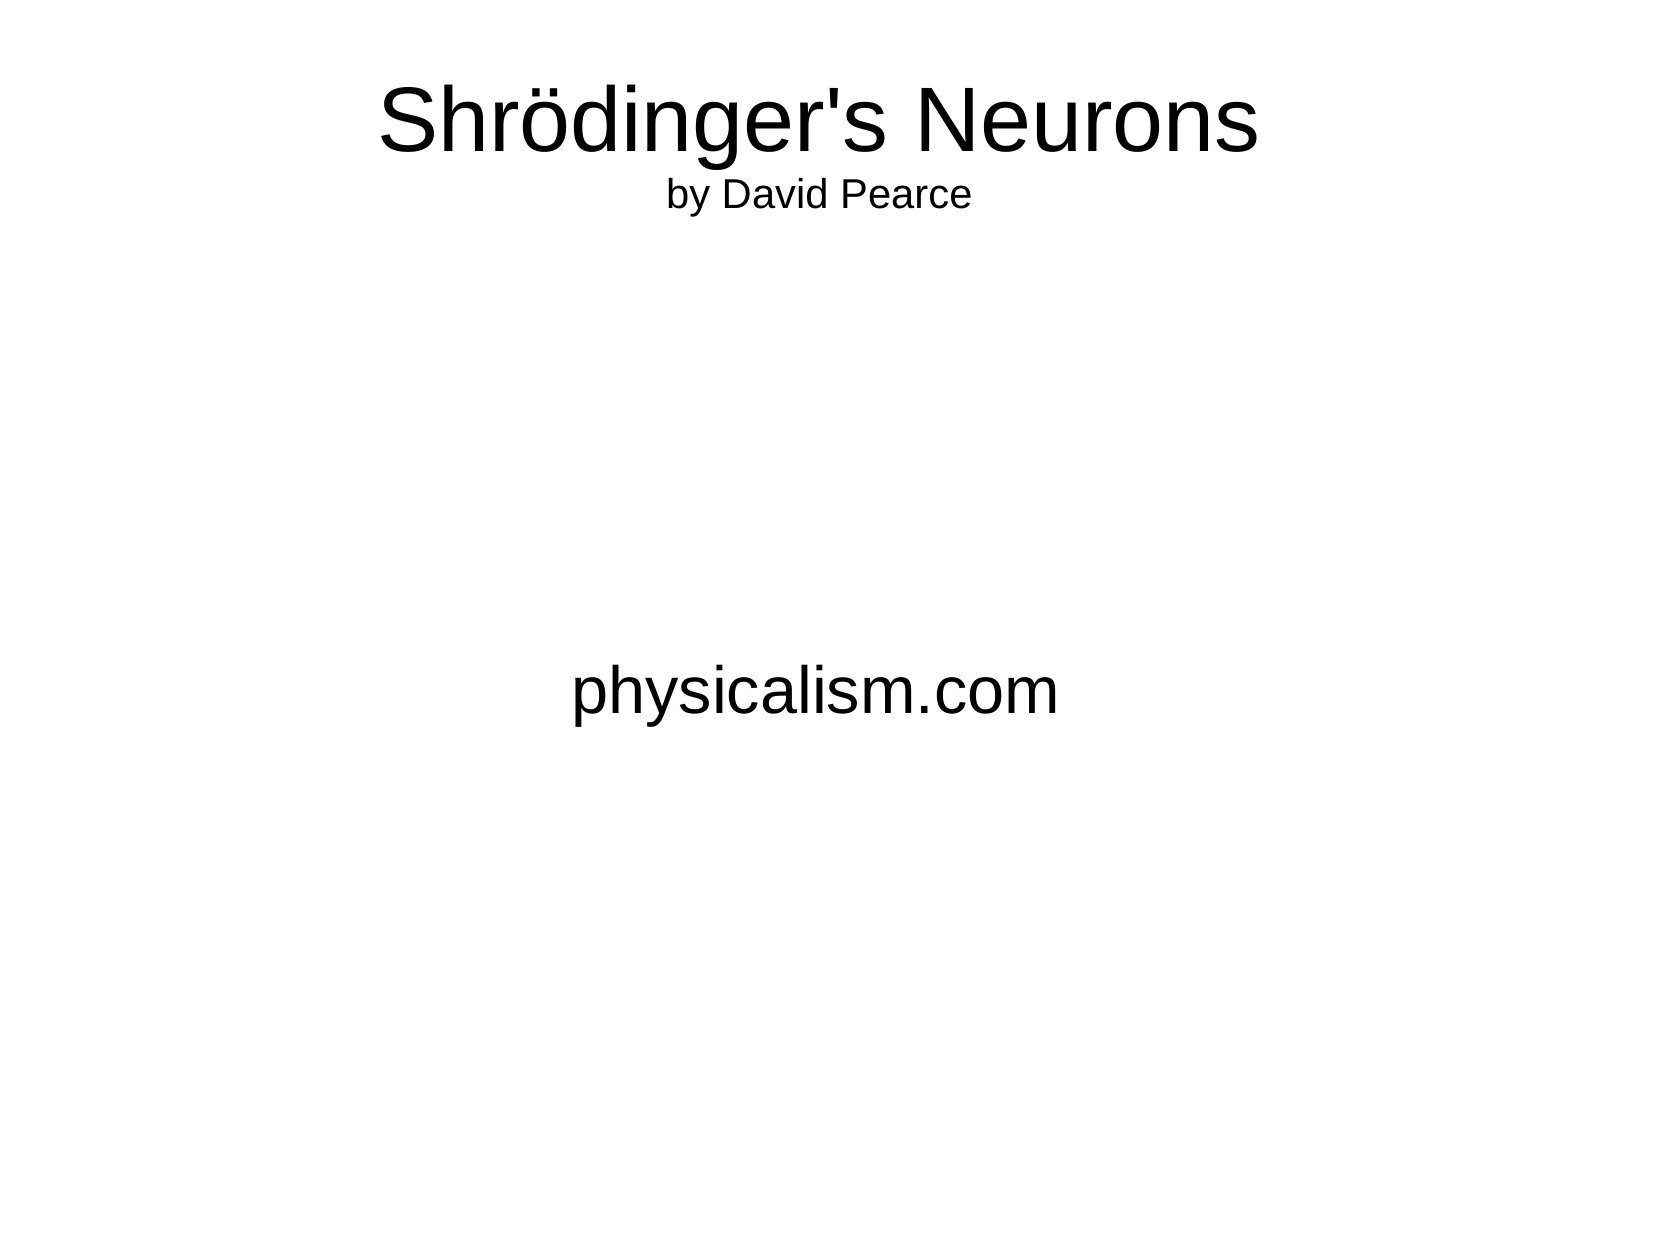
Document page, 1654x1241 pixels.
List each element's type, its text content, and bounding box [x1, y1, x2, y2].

subtitle physicalism.com [71, 330, 1561, 1051]
title Shrödinger's Neurons by David Pearce [75, 39, 1564, 247]
